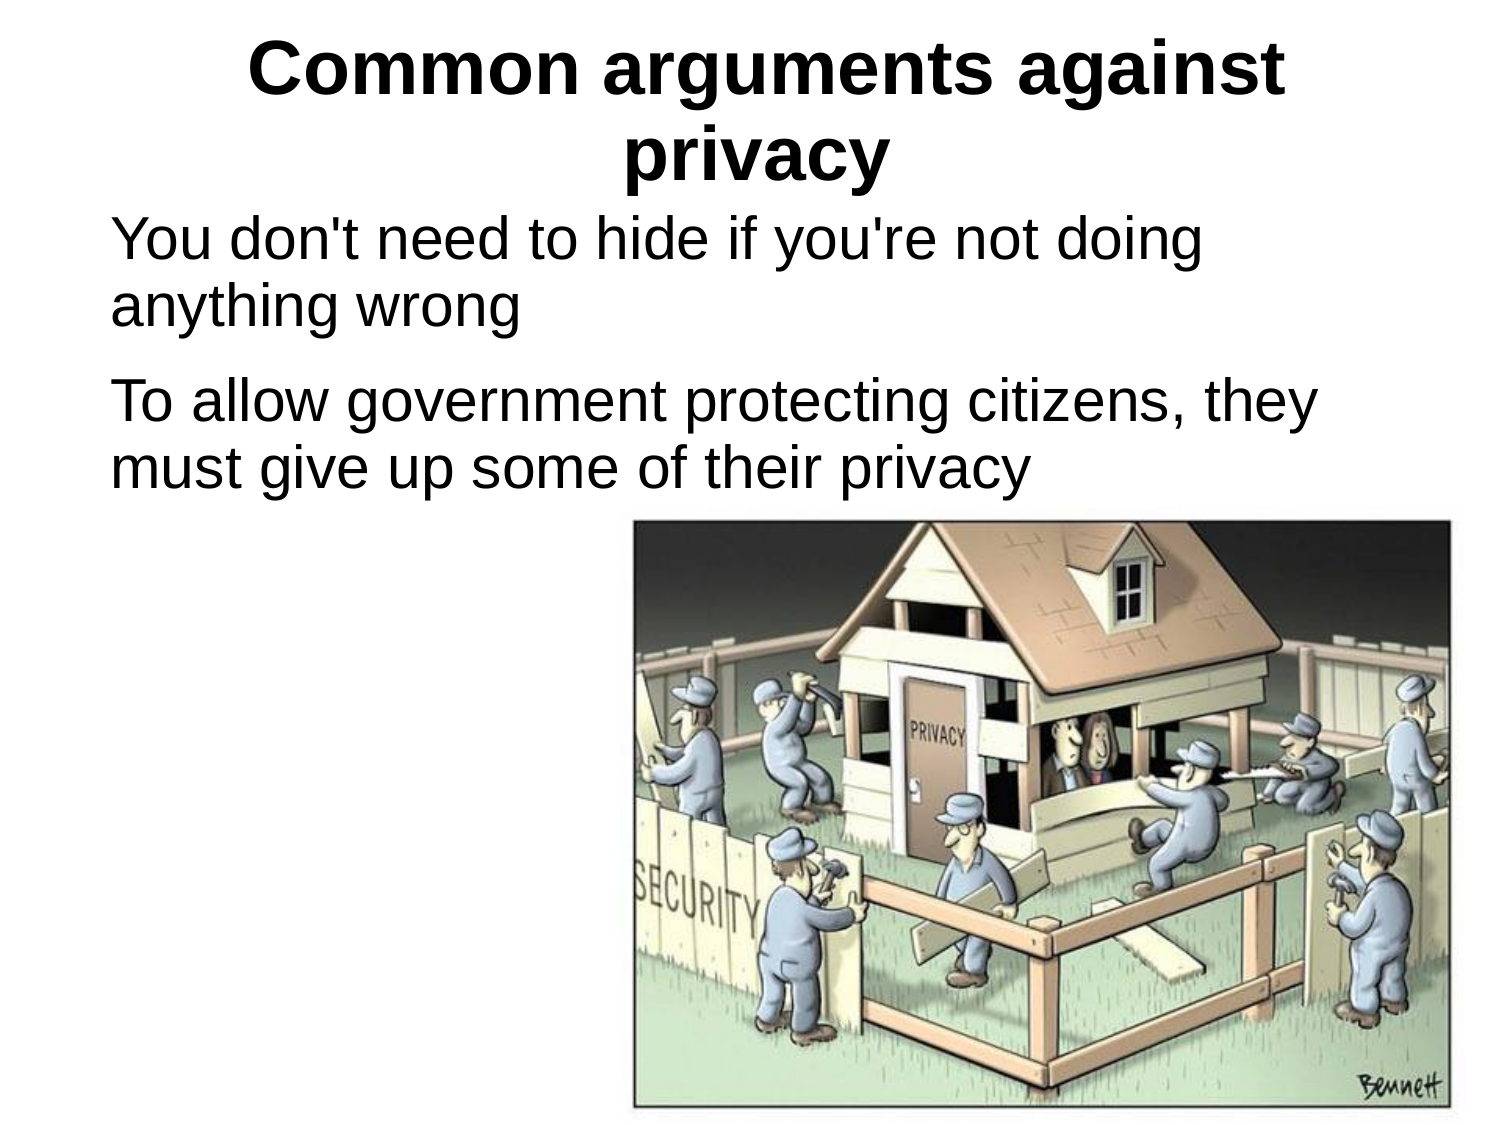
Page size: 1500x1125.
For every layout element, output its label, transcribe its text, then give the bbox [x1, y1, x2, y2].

list You don't need to hide if you're not doing anything wrong To allow government protecting citizens, they must give up some of their privacy [75, 204, 1395, 1075]
title Common arguments against privacy [75, 24, 1425, 198]
picture [620, 507, 1465, 1122]
